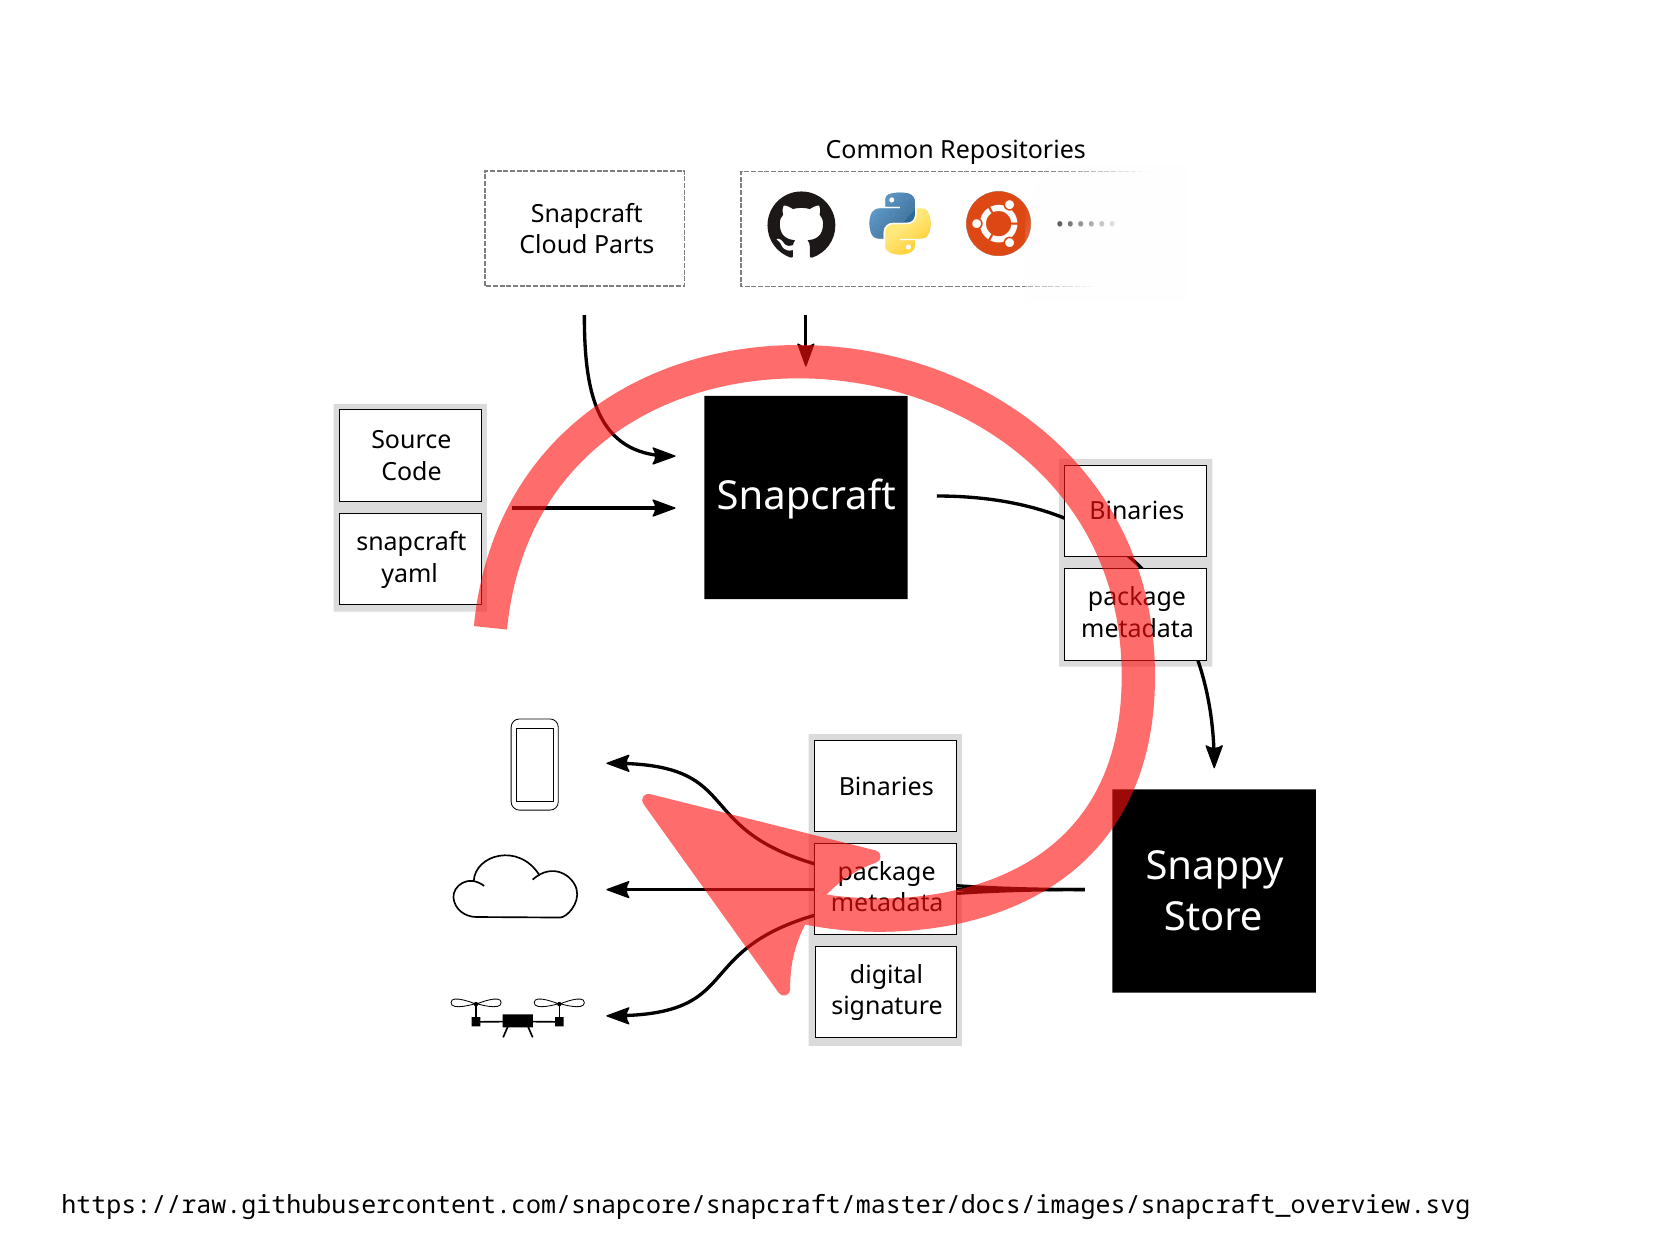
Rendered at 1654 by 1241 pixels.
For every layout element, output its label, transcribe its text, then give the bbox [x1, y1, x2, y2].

picture [299, 105, 1351, 1081]
text_box https://raw.githubusercontent.com/snapcore/snapcraft/master/docs/images/snapcraft_overview.svg [46, 1179, 1252, 1220]
